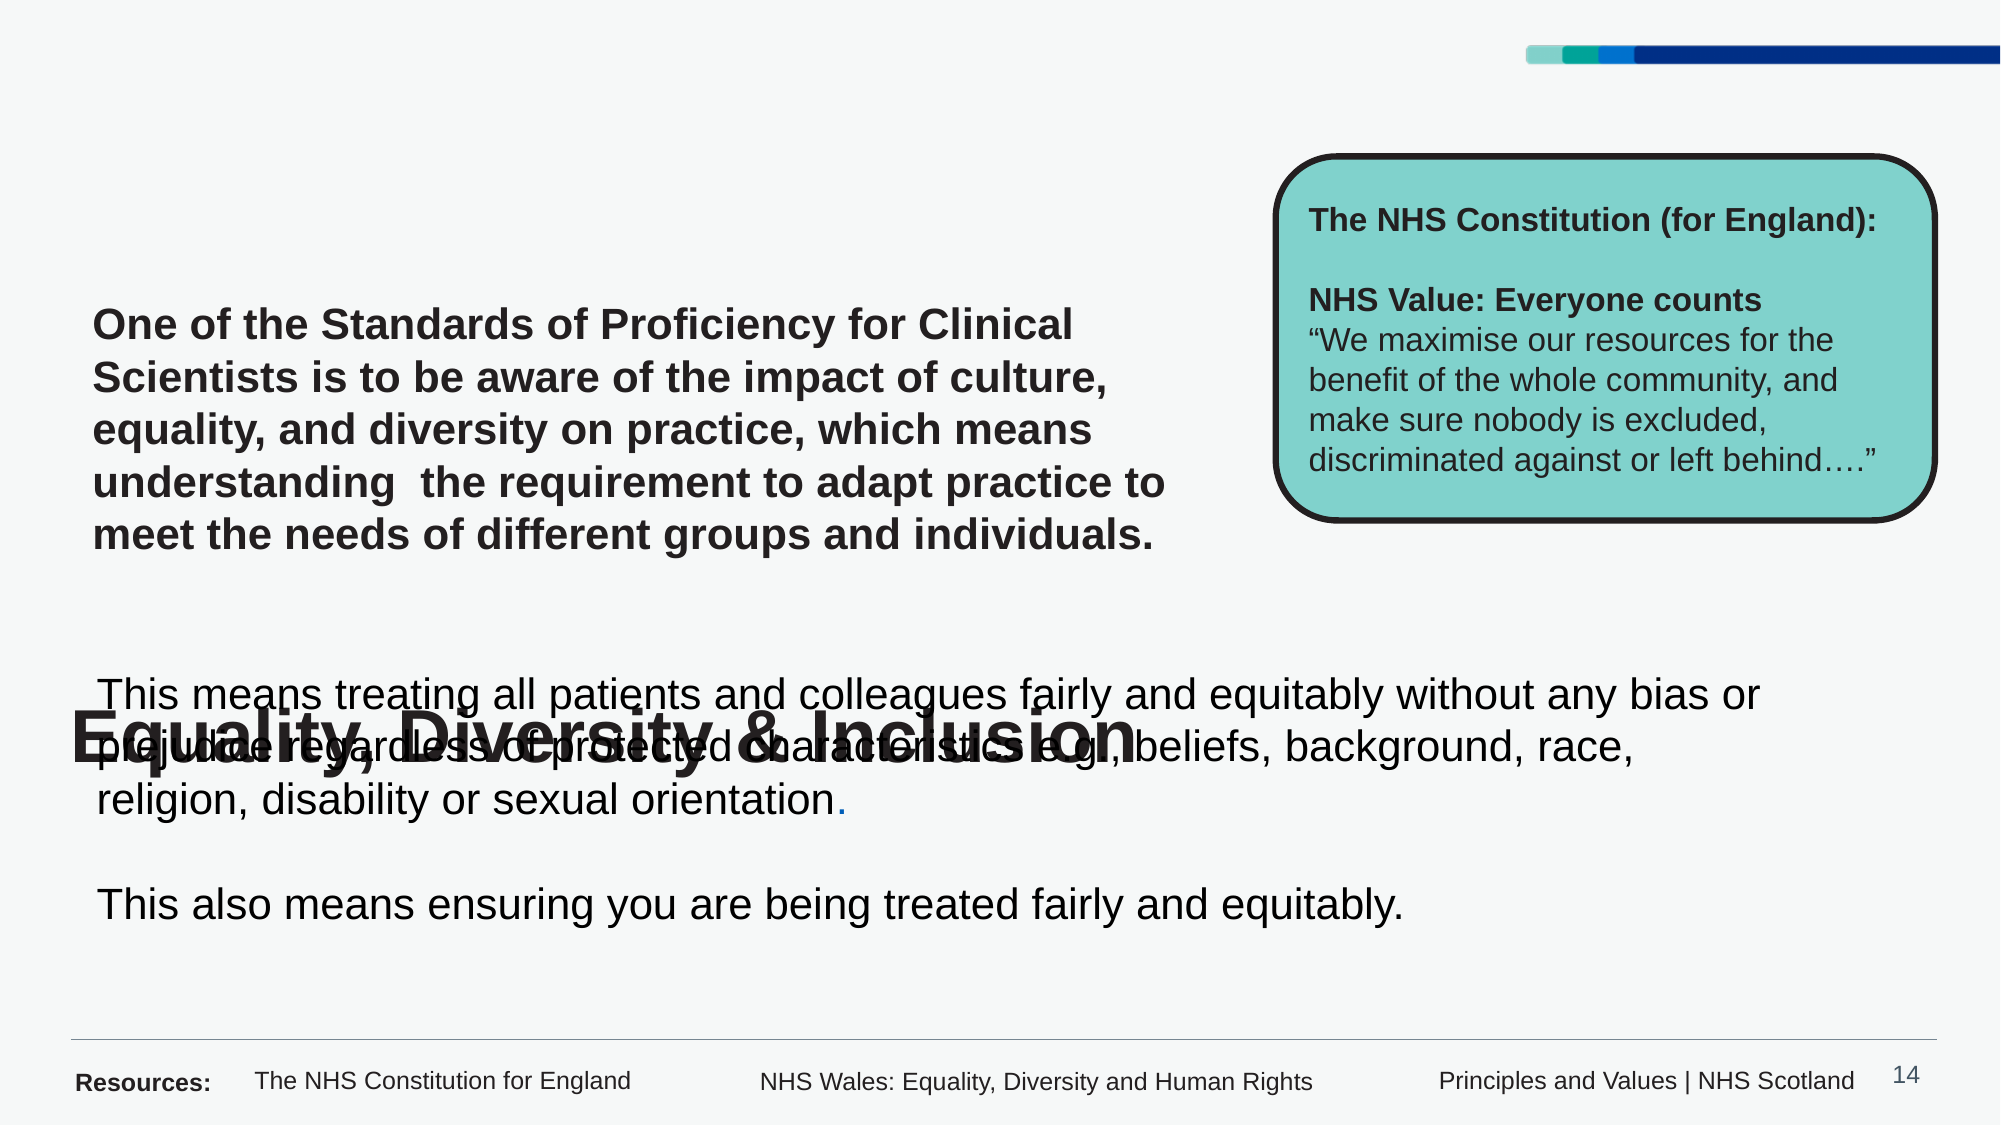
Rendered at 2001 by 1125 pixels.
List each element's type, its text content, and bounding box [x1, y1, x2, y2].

title Equality, Diversity & Inclusion [73, 46, 1945, 189]
text_box The NHS Constitution (for England): NHS Value: Everyone counts “We maximise our resources for the benefit of the whole community, and make sure nobody is excluded, discriminated against or left behind….” [1275, 156, 1935, 521]
text_box NHS Wales: Equality, Diversity and Human Rights [744, 1058, 1391, 1104]
text_box This means treating all patients and colleagues fairly and equitably without any bias or prejudice regardless of protected characteristics e.g., beliefs, background, race, religion, disability or sexual orientation​. This also means ensuring you are being treated fairly and equitably.​ [81, 657, 1944, 939]
text_box The NHS Constitution for England [239, 1057, 709, 1104]
text_box Principles and Values | NHS Scotland [1423, 1057, 1890, 1104]
text_box Resources: [60, 1059, 254, 1105]
text_box One of the Standards of Proficiency for Clinical Scientists is to be aware of the impact of culture, equality, and diversity on practice, which means understanding the requirement to adapt practice to meet the needs of different groups and individuals.​ [77, 288, 1252, 569]
